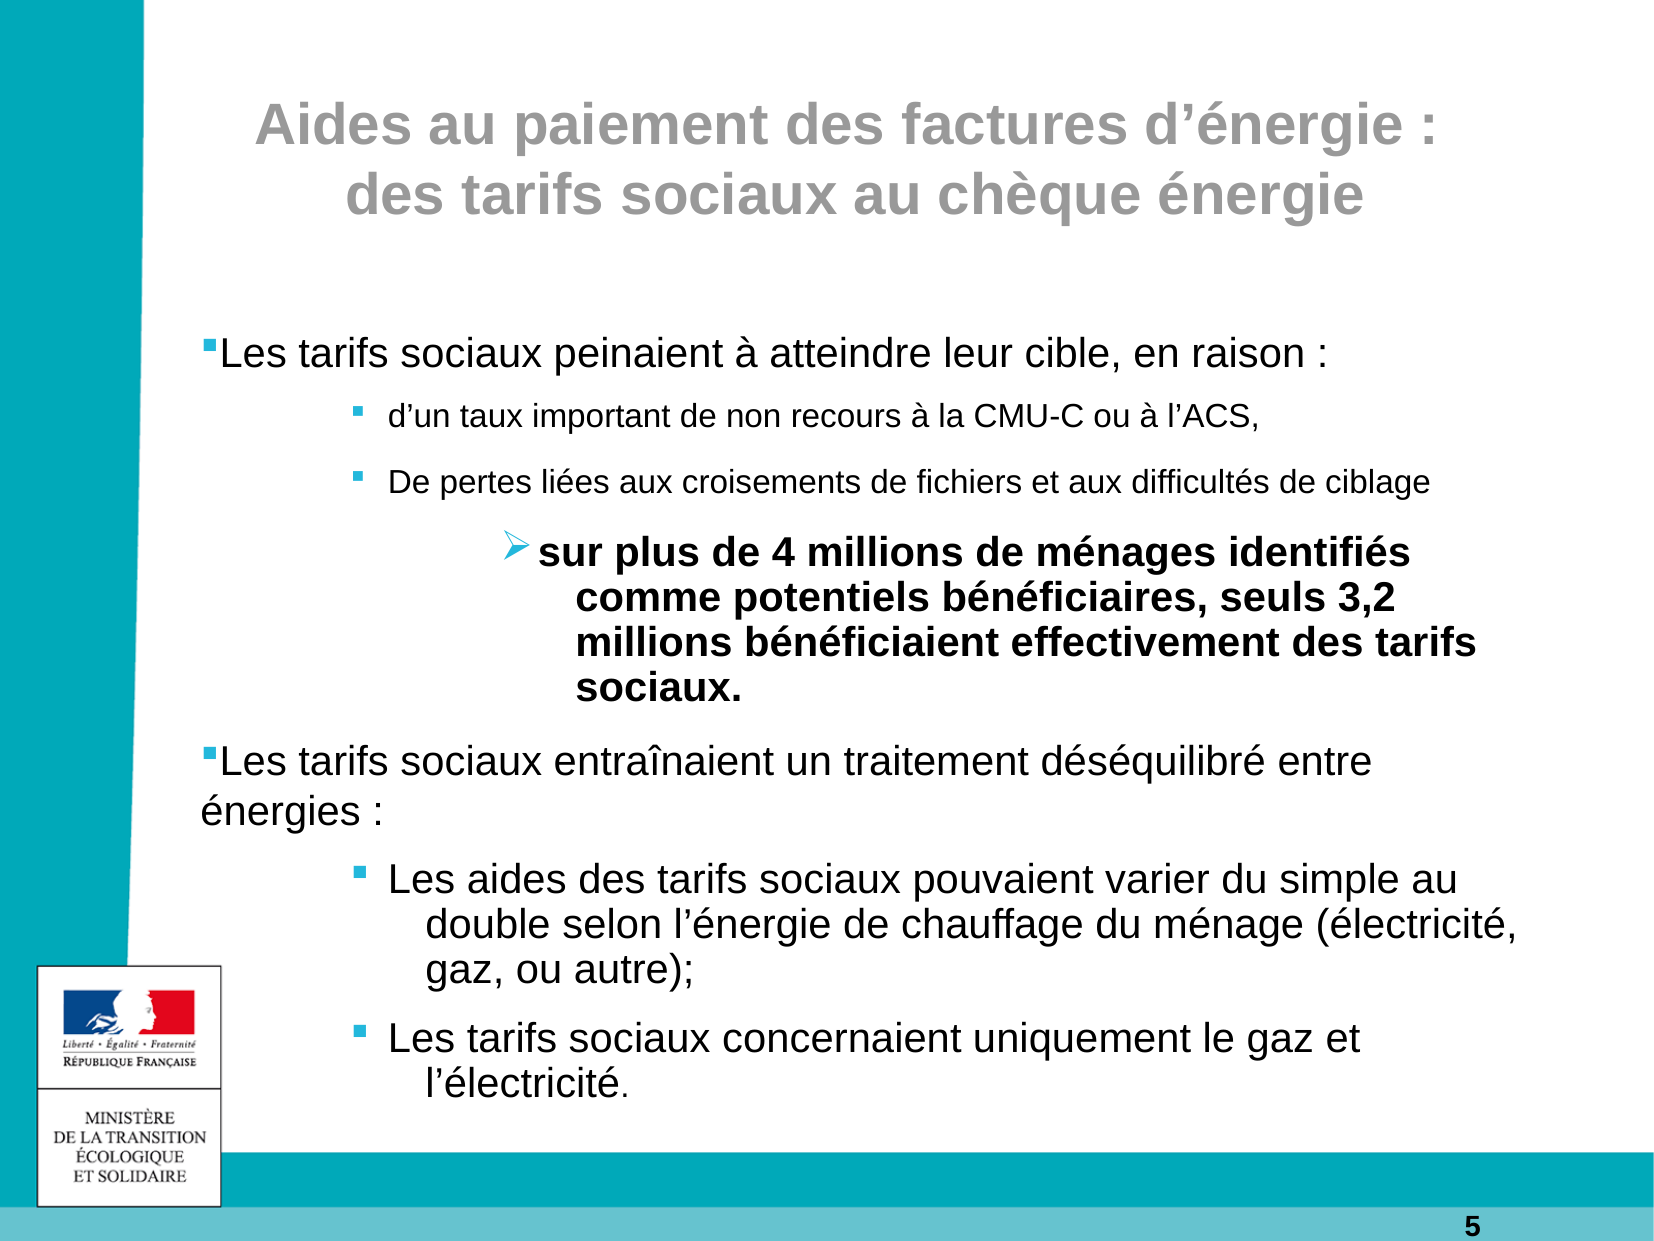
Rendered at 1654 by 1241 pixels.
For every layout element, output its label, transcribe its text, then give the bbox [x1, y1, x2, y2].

list Les tarifs sociaux peinaient à atteindre leur cible, en raison : d’un taux important de non recours à la CMU-C ou à l’ACS, De pertes liées aux croisements de fichiers et aux difficultés de ciblage sur plus de 4 millions de ménages identifiés comme potentiels bénéficiaires, seuls 3,2 millions bénéficiaient effectivement des tarifs sociaux. Les tarifs sociaux entraînaient un traitement déséquilibré entre énergies : Les aides des tarifs sociaux pouvaient varier du simple au double selon l’énergie de chauffage du ménage (électricité, gaz, ou autre); Les tarifs sociaux concernaient uniquement le gaz et l’électricité. [200, 325, 1530, 1213]
title Aides au paiement des factures d’énergie : des tarifs sociaux au chèque énergie [111, 49, 1600, 257]
text_box [1464, 1207, 1629, 1241]
